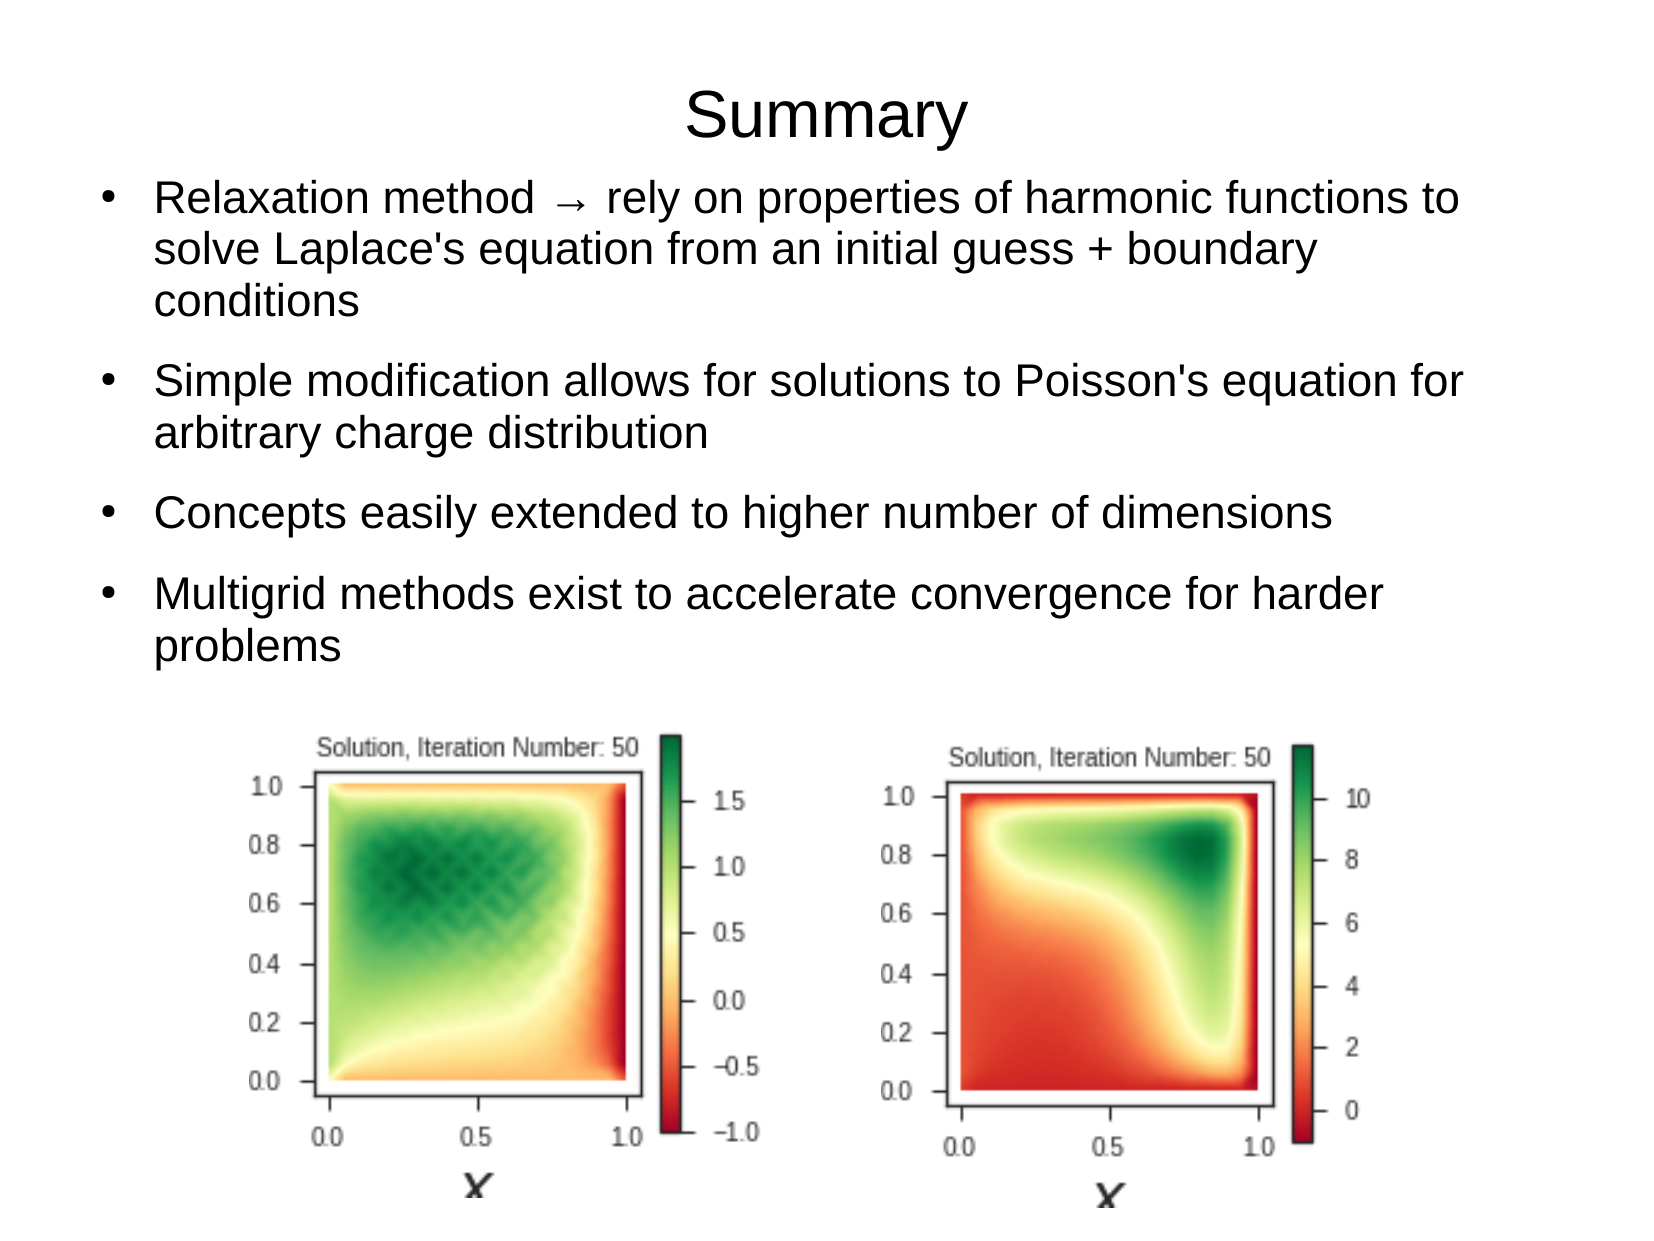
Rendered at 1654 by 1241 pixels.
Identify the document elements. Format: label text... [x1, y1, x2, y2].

list Relaxation method → rely on properties of harmonic functions to solve Laplace's equation from an initial guess + boundary conditions Simple modification allows for solutions to Poisson's equation for arbitrary charge distribution Concepts easily extended to higher number of dimensions Multigrid methods exist to accelerate convergence for harder problems [82, 172, 1538, 892]
picture [881, 682, 1407, 1208]
picture [249, 672, 775, 1198]
title Summary [82, 49, 1571, 181]
